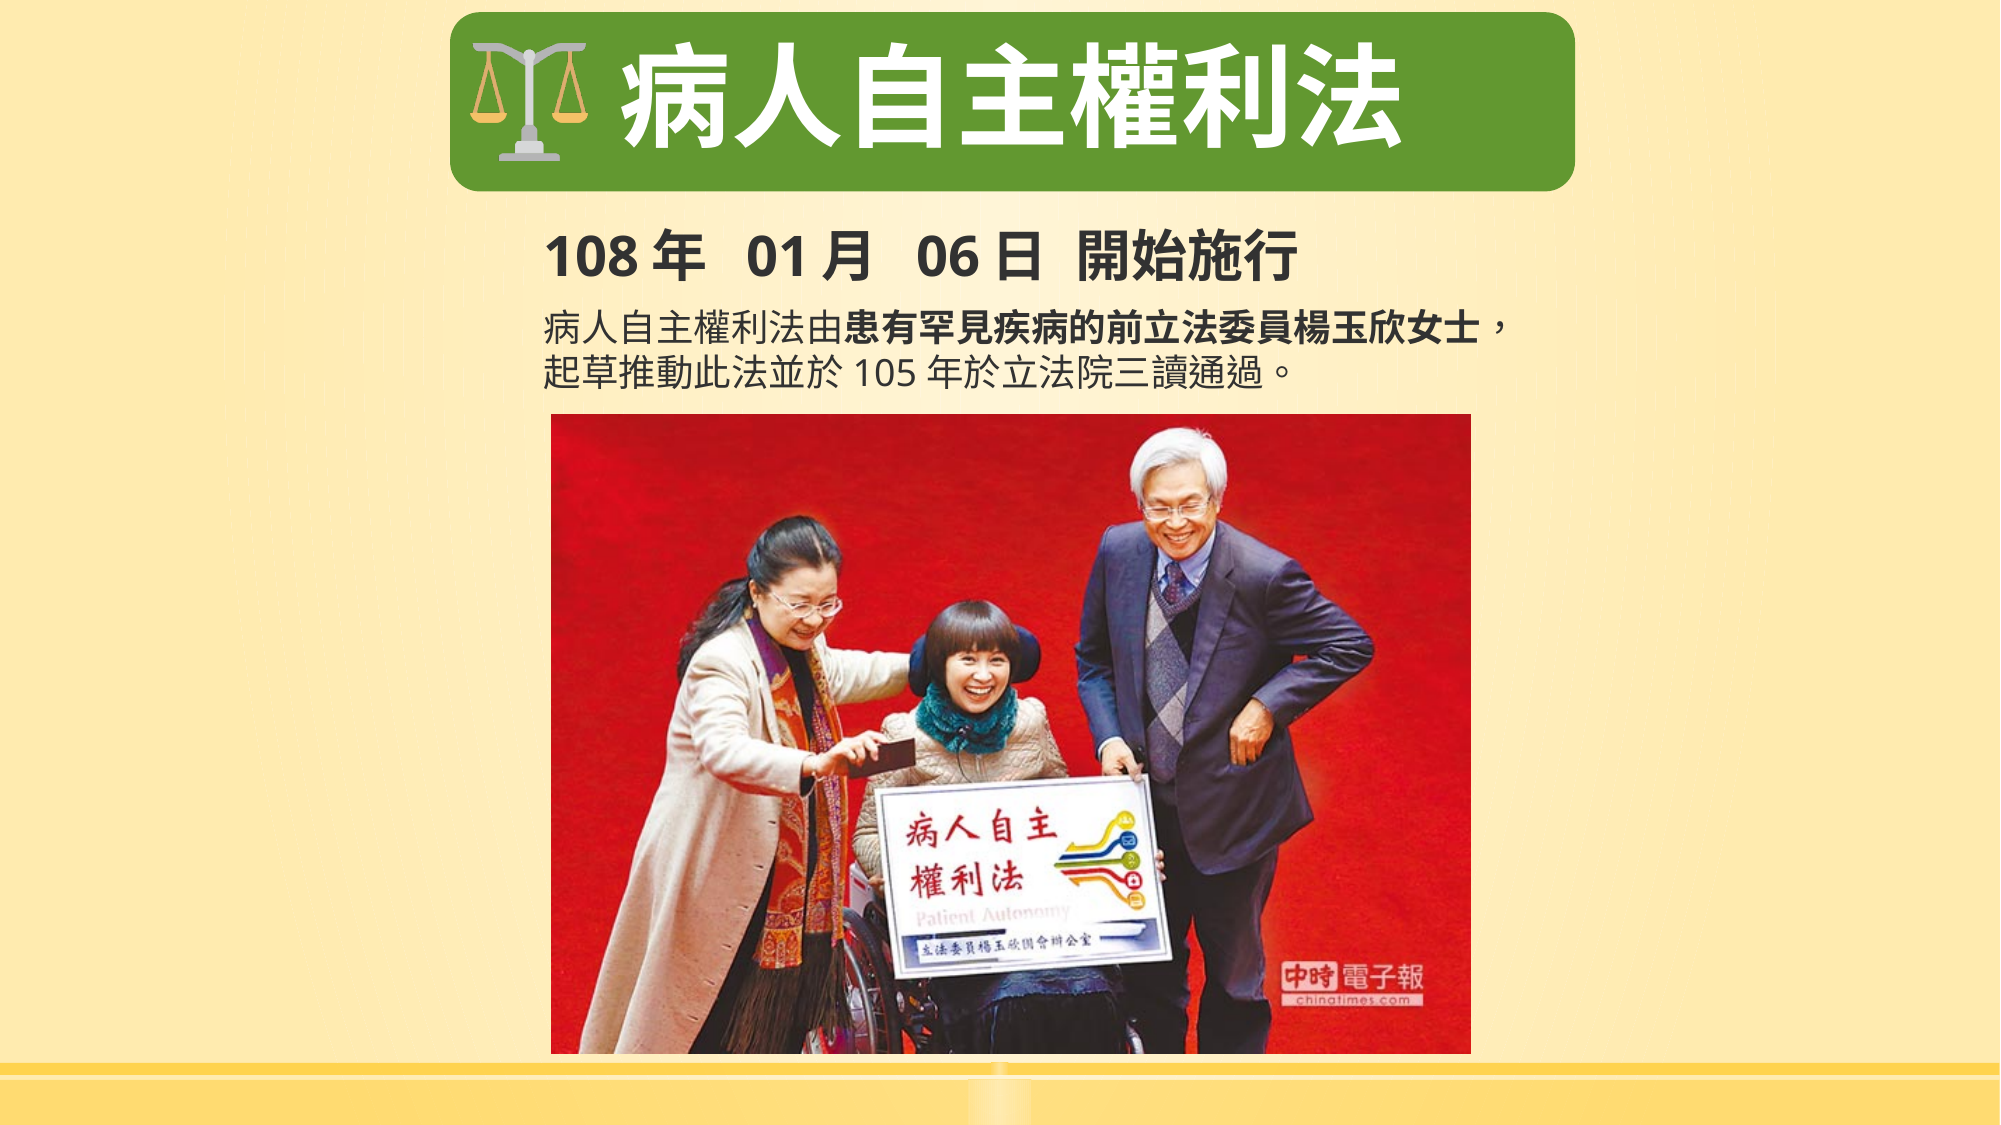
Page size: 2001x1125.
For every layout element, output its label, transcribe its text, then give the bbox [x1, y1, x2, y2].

text_box 病人自主權利法由患有罕見疾病的前立法委員楊玉欣女士，起草推動此法並於105年於立法院三讀通過。 [528, 296, 1520, 402]
picture [551, 414, 1471, 1054]
picture [470, 43, 588, 161]
text_box 108年 01月 06日 開始施行 [528, 213, 1471, 296]
text_box 病人自主權利法 [450, 12, 1576, 192]
